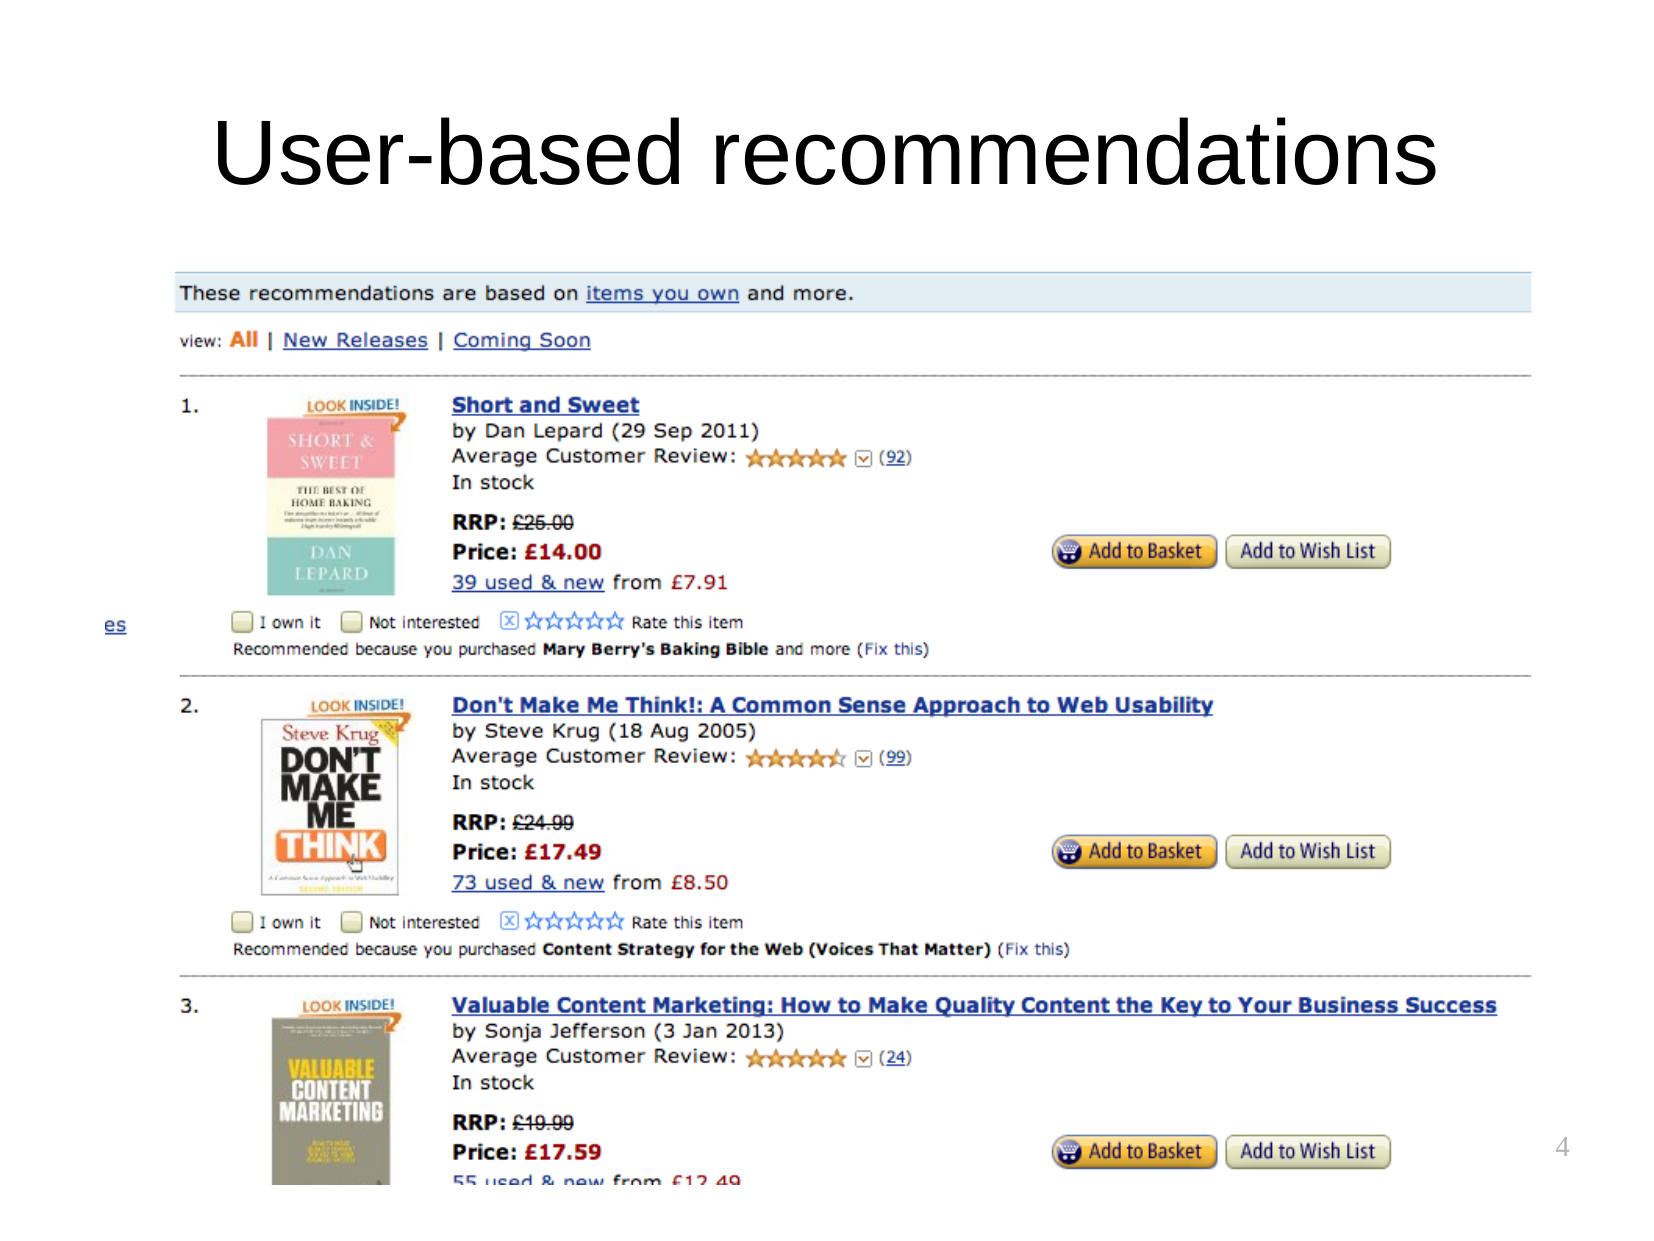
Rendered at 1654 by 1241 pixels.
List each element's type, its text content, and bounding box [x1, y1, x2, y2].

picture [105, 255, 1532, 1186]
title User-based recommendations [82, 49, 1571, 257]
